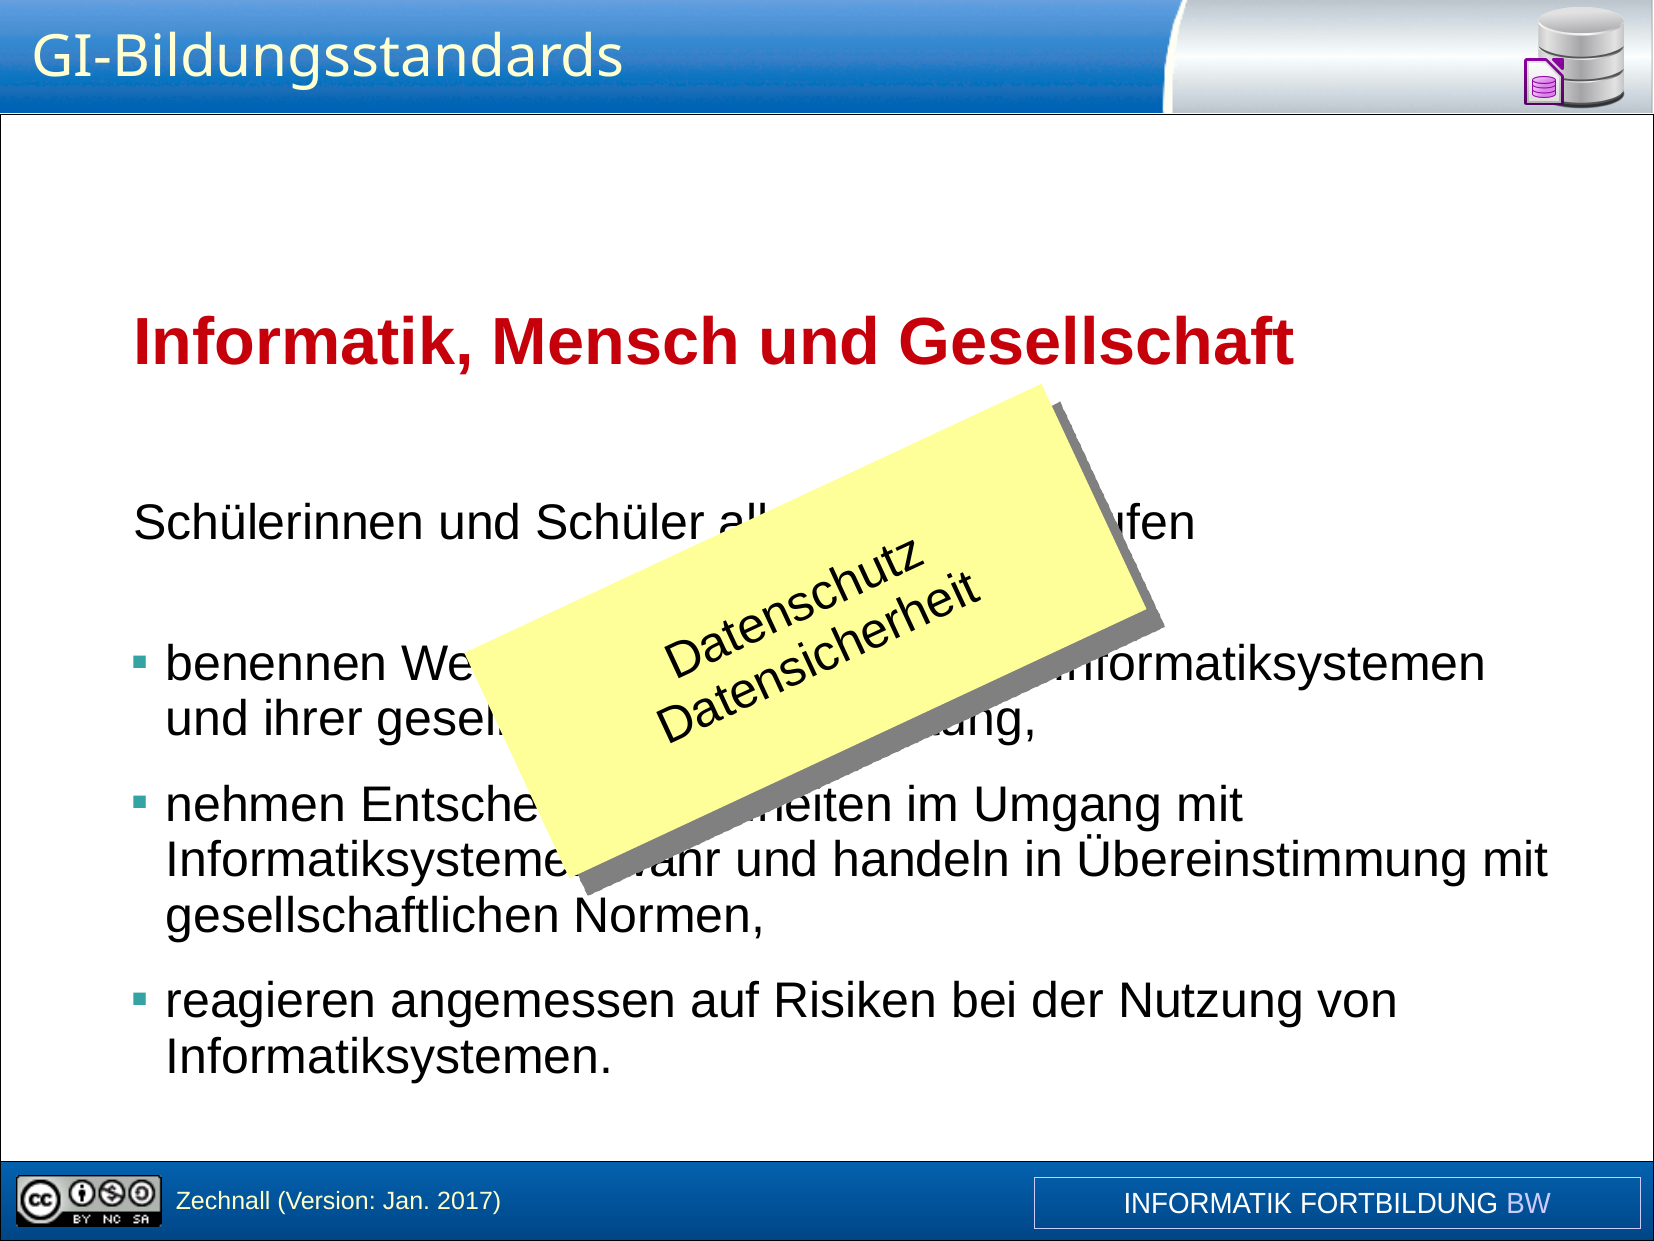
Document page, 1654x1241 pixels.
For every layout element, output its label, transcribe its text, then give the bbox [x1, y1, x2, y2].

picture [16, 1175, 162, 1227]
picture [0, 0, 1654, 113]
list Informatik, Mensch und Gesellschaft Schülerinnen und Schüler aller Jahrgangsstufen benennen Wechselwirkungen zwischen Informatiksystemen und ihrer gesellschaftlichen Einbettung, nehmen Entscheidungsfreiheiten im Umgang mit Informatiksystemen wahr und handeln in Übereinstimmung mit gesellschaftlichen Normen, reagieren angemessen auf Risiken bei der Nutzung von Informatiksystemen. [121, 304, 1561, 1115]
title GI-Bildungsstandards [31, 14, 1151, 92]
text_box Datenschutz Datensicherheit [464, 383, 1147, 879]
